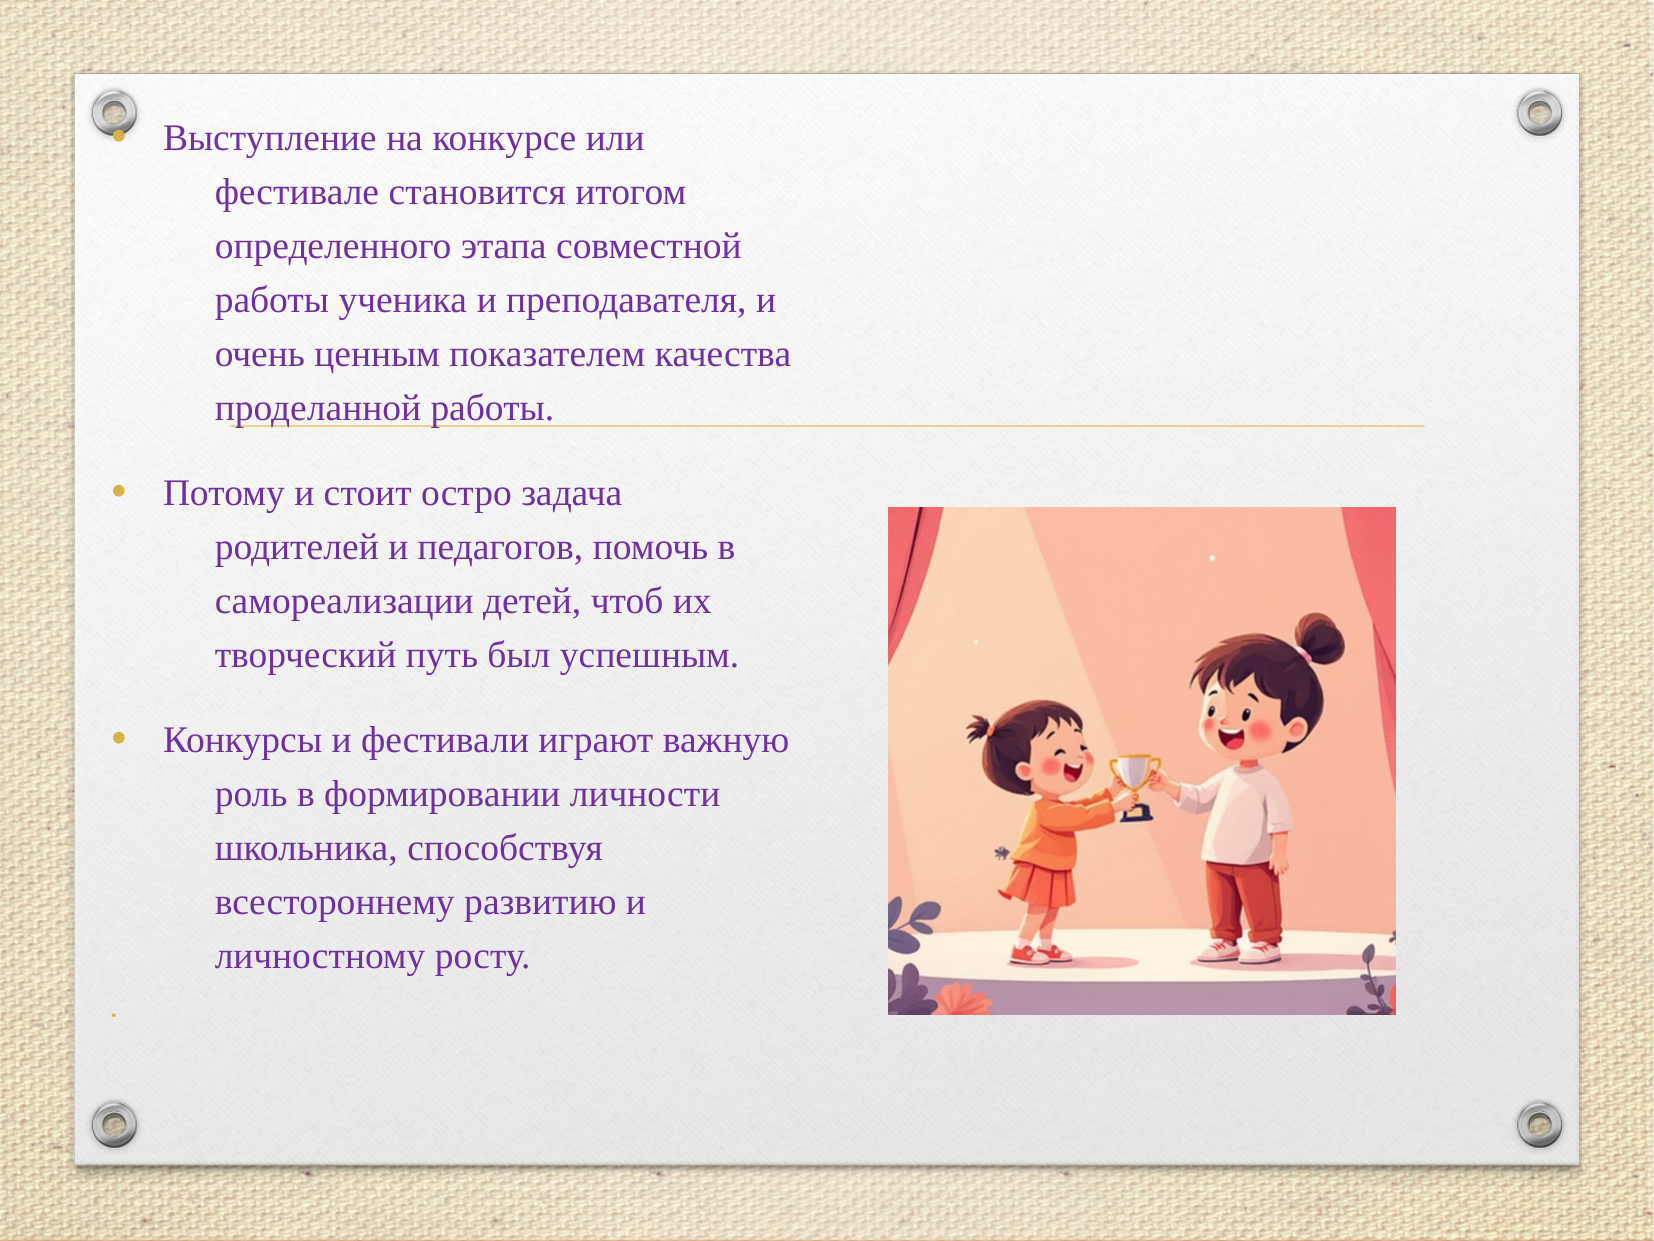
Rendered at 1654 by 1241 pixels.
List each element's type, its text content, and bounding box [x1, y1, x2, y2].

list Выступление на конкурсе или фестивале становится итогом определенного этапа совместной работы ученика и преподавателя, и очень ценным показателем качества проделанной работы. Потому и стоит остро задача родителей и педагогов, помочь в самореализации детей, чтоб их творческий путь был успешным. Конкурсы и фестивали играют важную роль в формировании личности школьника, способствуя всестороннему развитию и личностному росту. [96, 96, 811, 1089]
picture [888, 507, 1396, 1015]
